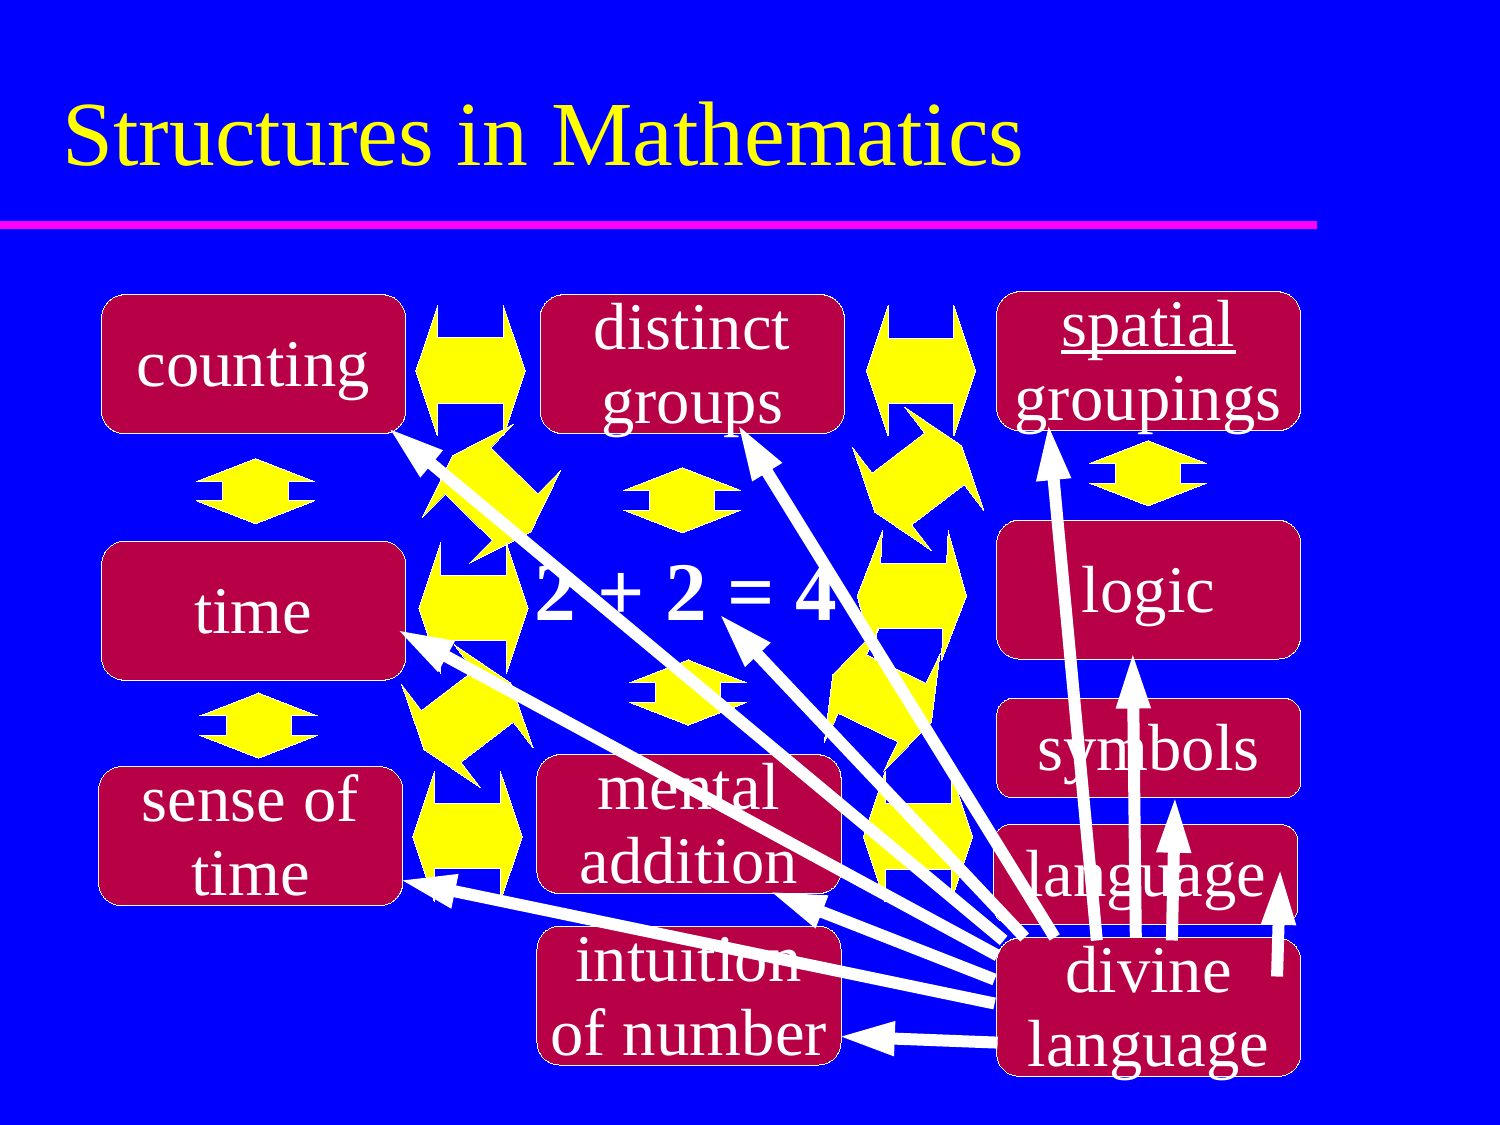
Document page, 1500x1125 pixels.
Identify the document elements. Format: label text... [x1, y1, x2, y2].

text_box distinct groups [733, 395, 748, 421]
text_box symbols [996, 698, 1077, 798]
title Structures in Mathematics [62, 51, 1338, 218]
text_box [412, 771, 523, 894]
text_box mental addition [791, 754, 842, 797]
text_box language [1142, 867, 1166, 925]
text_box [415, 305, 561, 534]
text_box language [1116, 867, 1129, 883]
text_box 2 + 2 = 4 [816, 538, 879, 609]
text_box intuition of number [656, 926, 842, 965]
text_box sense of time [98, 766, 403, 906]
text_box [418, 480, 529, 674]
text_box language [1093, 824, 1129, 925]
text_box [401, 675, 534, 788]
text_box logic [996, 520, 1064, 660]
text_box language [1141, 824, 1167, 893]
text_box [863, 833, 908, 887]
text_box [866, 305, 976, 436]
text_box [869, 792, 959, 891]
text_box symbols [1081, 698, 1128, 798]
text_box [623, 467, 741, 533]
text_box [196, 458, 315, 524]
text_box [729, 702, 747, 707]
text_box [852, 407, 984, 551]
text_box 2 + 2 = 4 [532, 538, 864, 646]
text_box [629, 668, 720, 726]
text_box [199, 692, 318, 759]
text_box [680, 659, 747, 696]
text_box counting [101, 294, 406, 434]
text_box [827, 642, 921, 780]
text_box divine language [996, 937, 1301, 1077]
text_box language [993, 851, 1039, 925]
text_box intuition of number [536, 926, 842, 1066]
text_box [907, 783, 973, 863]
text_box spatial groupings [996, 291, 1301, 431]
text_box [857, 530, 967, 724]
text_box language [997, 824, 1089, 925]
text_box time [101, 541, 406, 681]
text_box language [1113, 896, 1129, 908]
text_box symbols [1140, 698, 1301, 798]
text_box [454, 644, 512, 684]
text_box logic [1064, 520, 1301, 660]
text_box mental addition [641, 754, 842, 863]
text_box [1089, 440, 1207, 506]
text_box mental addition [536, 754, 840, 894]
text_box distinct groups [540, 294, 845, 434]
text_box language [1179, 824, 1298, 925]
text_box 2 + 2 = 4 [519, 546, 639, 646]
text_box spatial groupings [1147, 392, 1162, 418]
